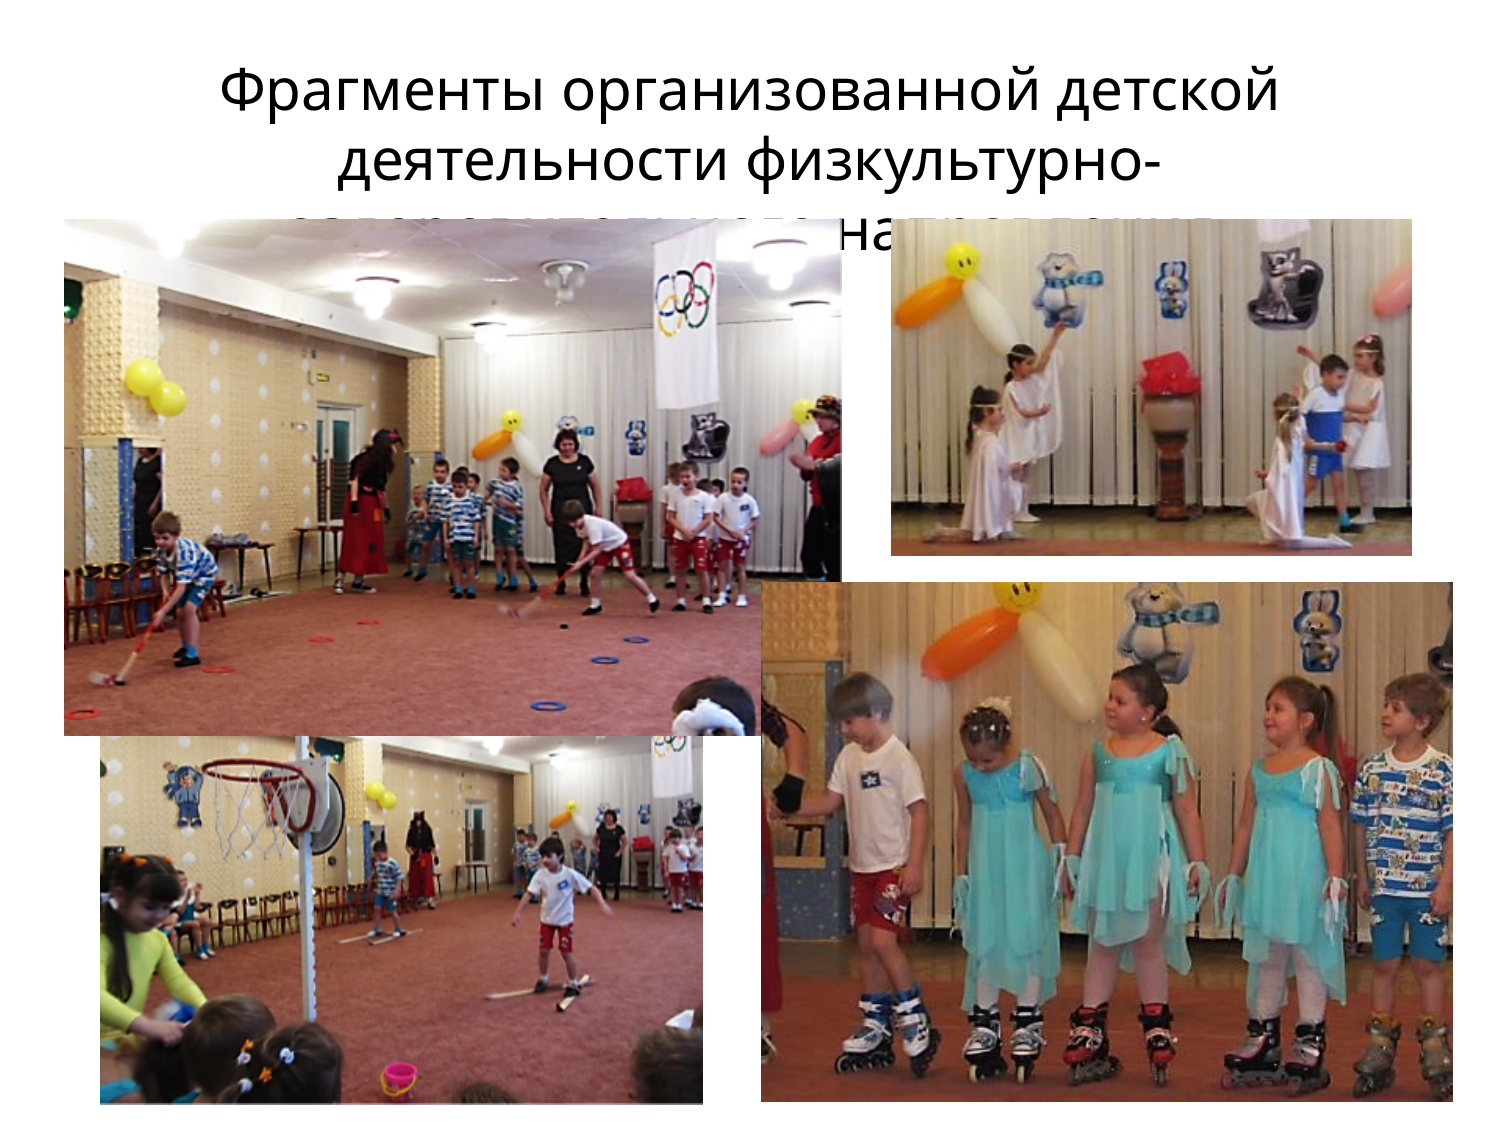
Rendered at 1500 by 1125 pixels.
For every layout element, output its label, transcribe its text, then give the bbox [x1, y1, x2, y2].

picture [64, 220, 1453, 1105]
title Фрагменты организованной детской деятельности физкультурно-оздоровительного направления [75, 45, 1426, 233]
picture [891, 220, 1412, 556]
